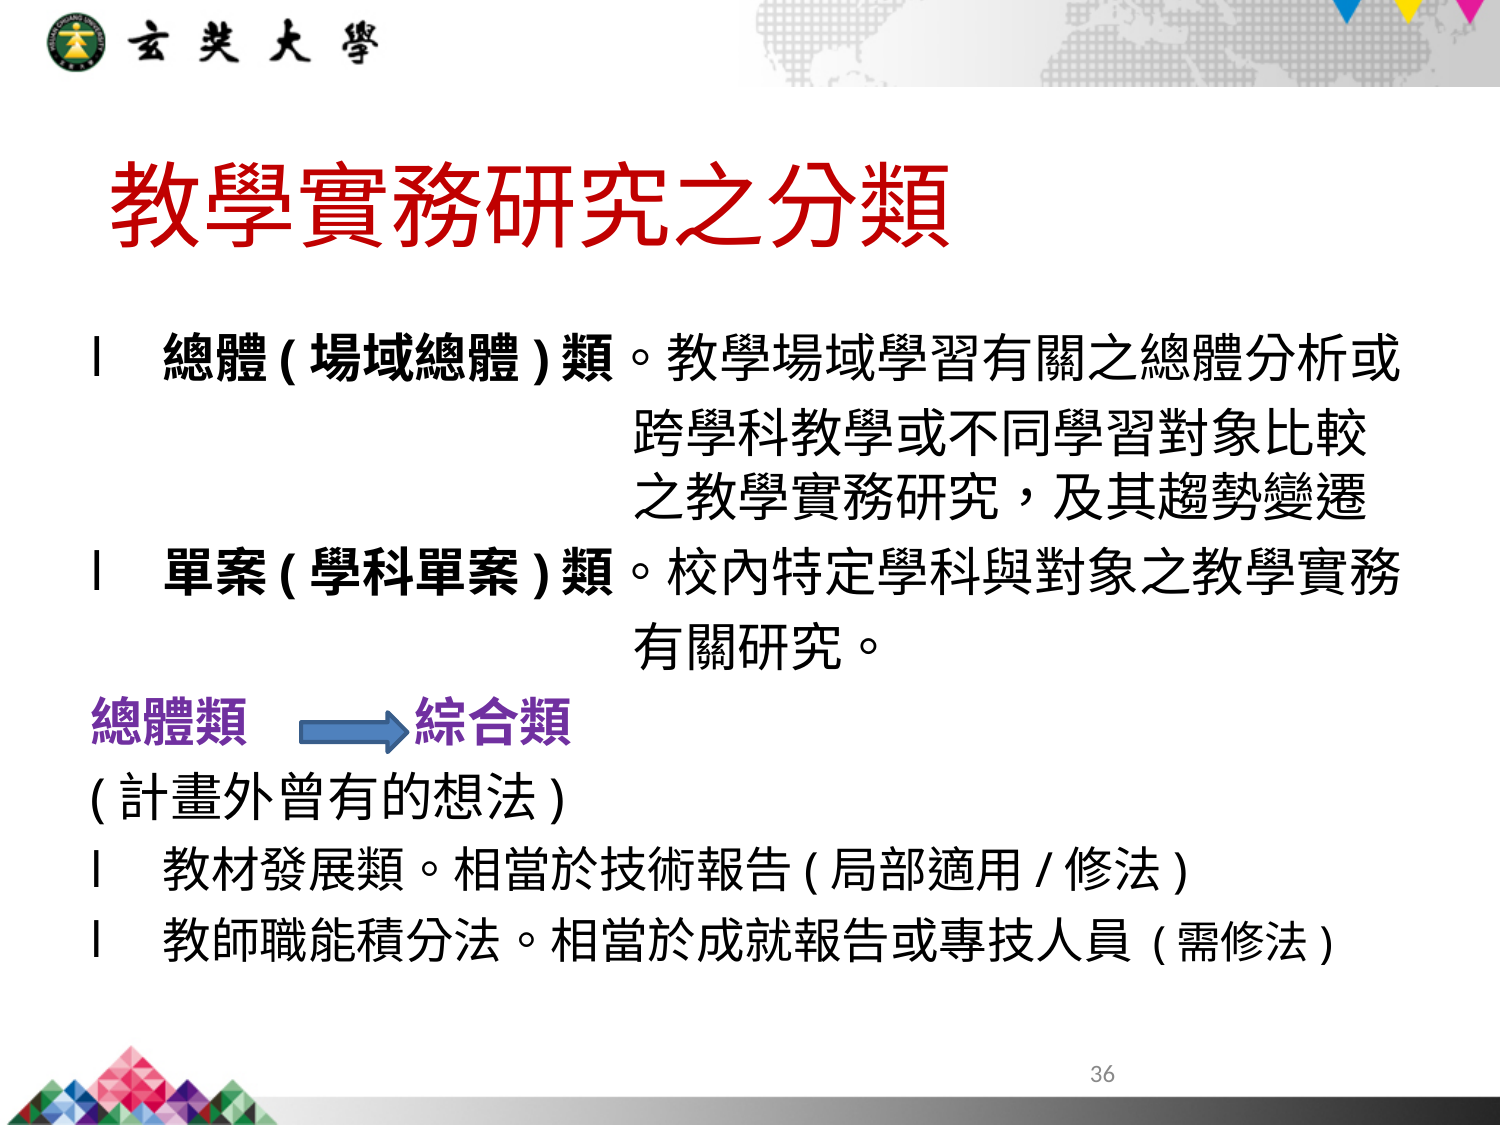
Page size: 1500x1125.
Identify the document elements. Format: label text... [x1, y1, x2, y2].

text_box [301, 712, 408, 753]
text_box 36 [1074, 1042, 1426, 1103]
text_box 教學實務研究之分類 [93, 108, 1444, 297]
text_box 總體(場域總體)類。教學場域學習有關之總體分析或 跨學科教學或不同學習對象比較之教學實務研究，及其趨勢變遷 單案(學科單案)類。校內特定學科與對象之教學實務 有關研究。 總體類 綜合類 (計畫外曾有的想法) 教材發展類。相當於技術報告(局部適用/修法) 教師職能積分法。相當於成就報告或專技人員 (需修法) [75, 317, 1426, 1012]
